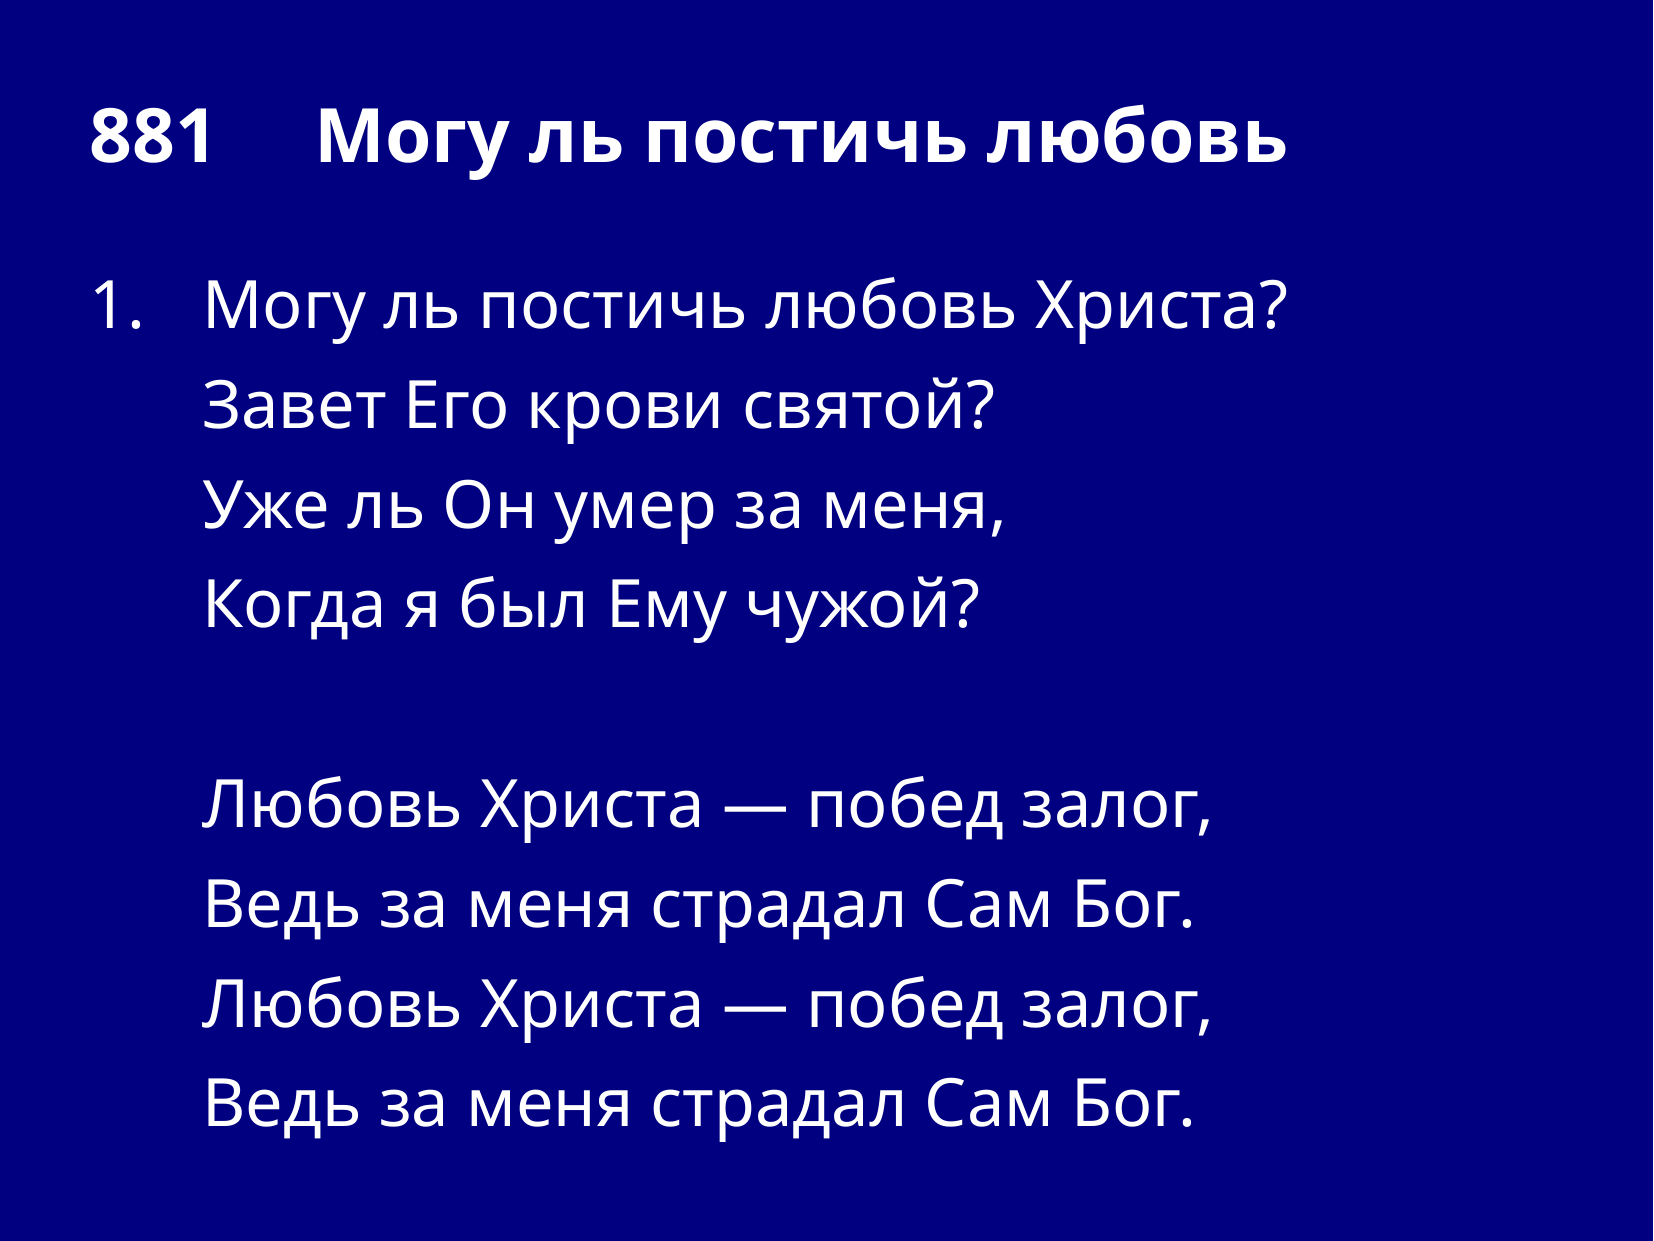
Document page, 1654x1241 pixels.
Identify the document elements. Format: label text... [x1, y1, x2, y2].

text_box 1. Могу ль постичь любовь Христа? Завет Его крови святой? Уже ль Он умер за меня, Когда я был Ему чужой? Любовь Христа ― побед залог, Ведь за меня страдал Сам Бог. Любовь Христа ― побед залог, Ведь за меня страдал Сам Бог. [75, 188, 1576, 1163]
text_box 881 Могу ль постичь любовь [75, 75, 1576, 188]
